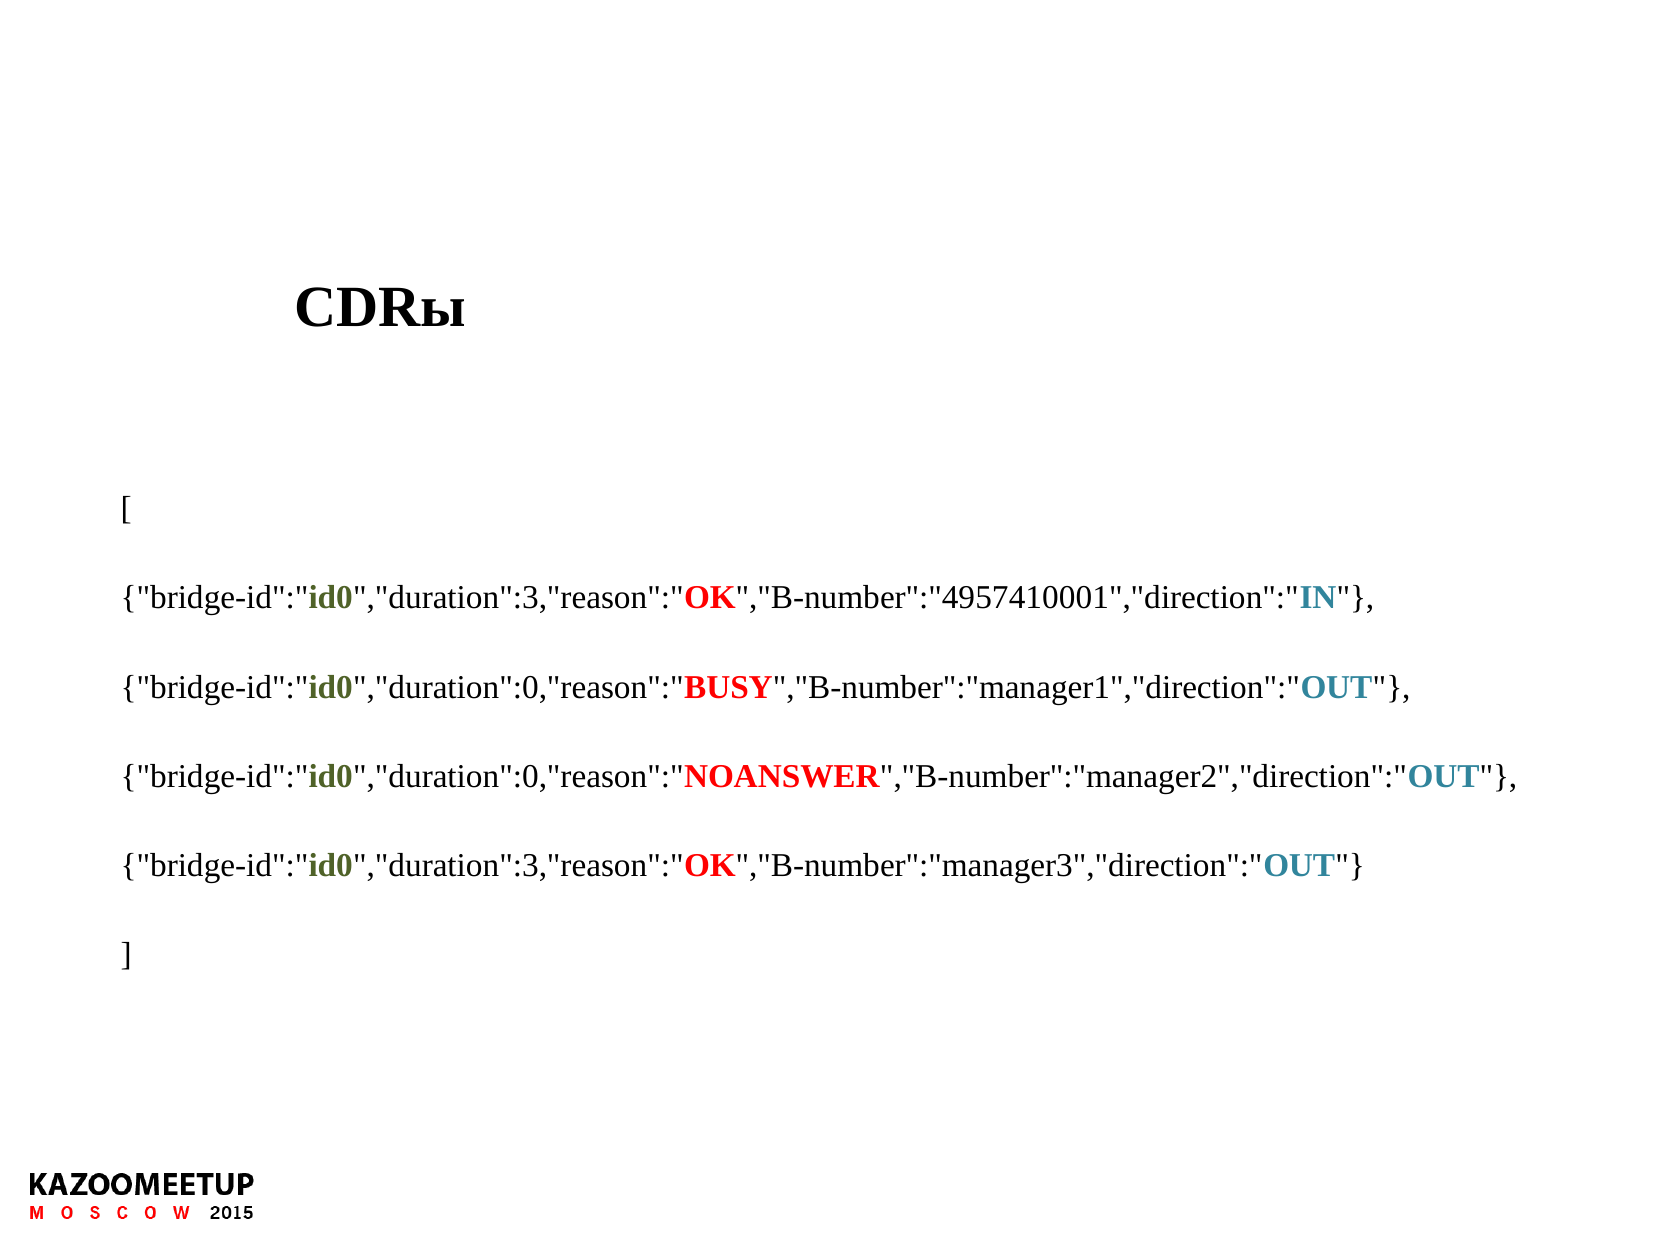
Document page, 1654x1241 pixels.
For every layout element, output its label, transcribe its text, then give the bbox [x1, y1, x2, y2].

picture [21, 1157, 262, 1233]
subtitle CDRы [ {"bridge-id":"id0","duration":3,"reason":"OK","B-number":"4957410001","direction":"IN"}, {"bridge-id":"id0","duration":0,"reason":"BUSY","B-number":"manager1","direction":"OUT"}, {"bridge-id":"id0","duration":0,"reason":"NOANSWER","B-number":"manager2","direction":"OUT"}, {"bridge-id":"id0","duration":3,"reason":"OK","B-number":"manager3","direction":"OUT"} ] [75, 88, 1564, 1152]
